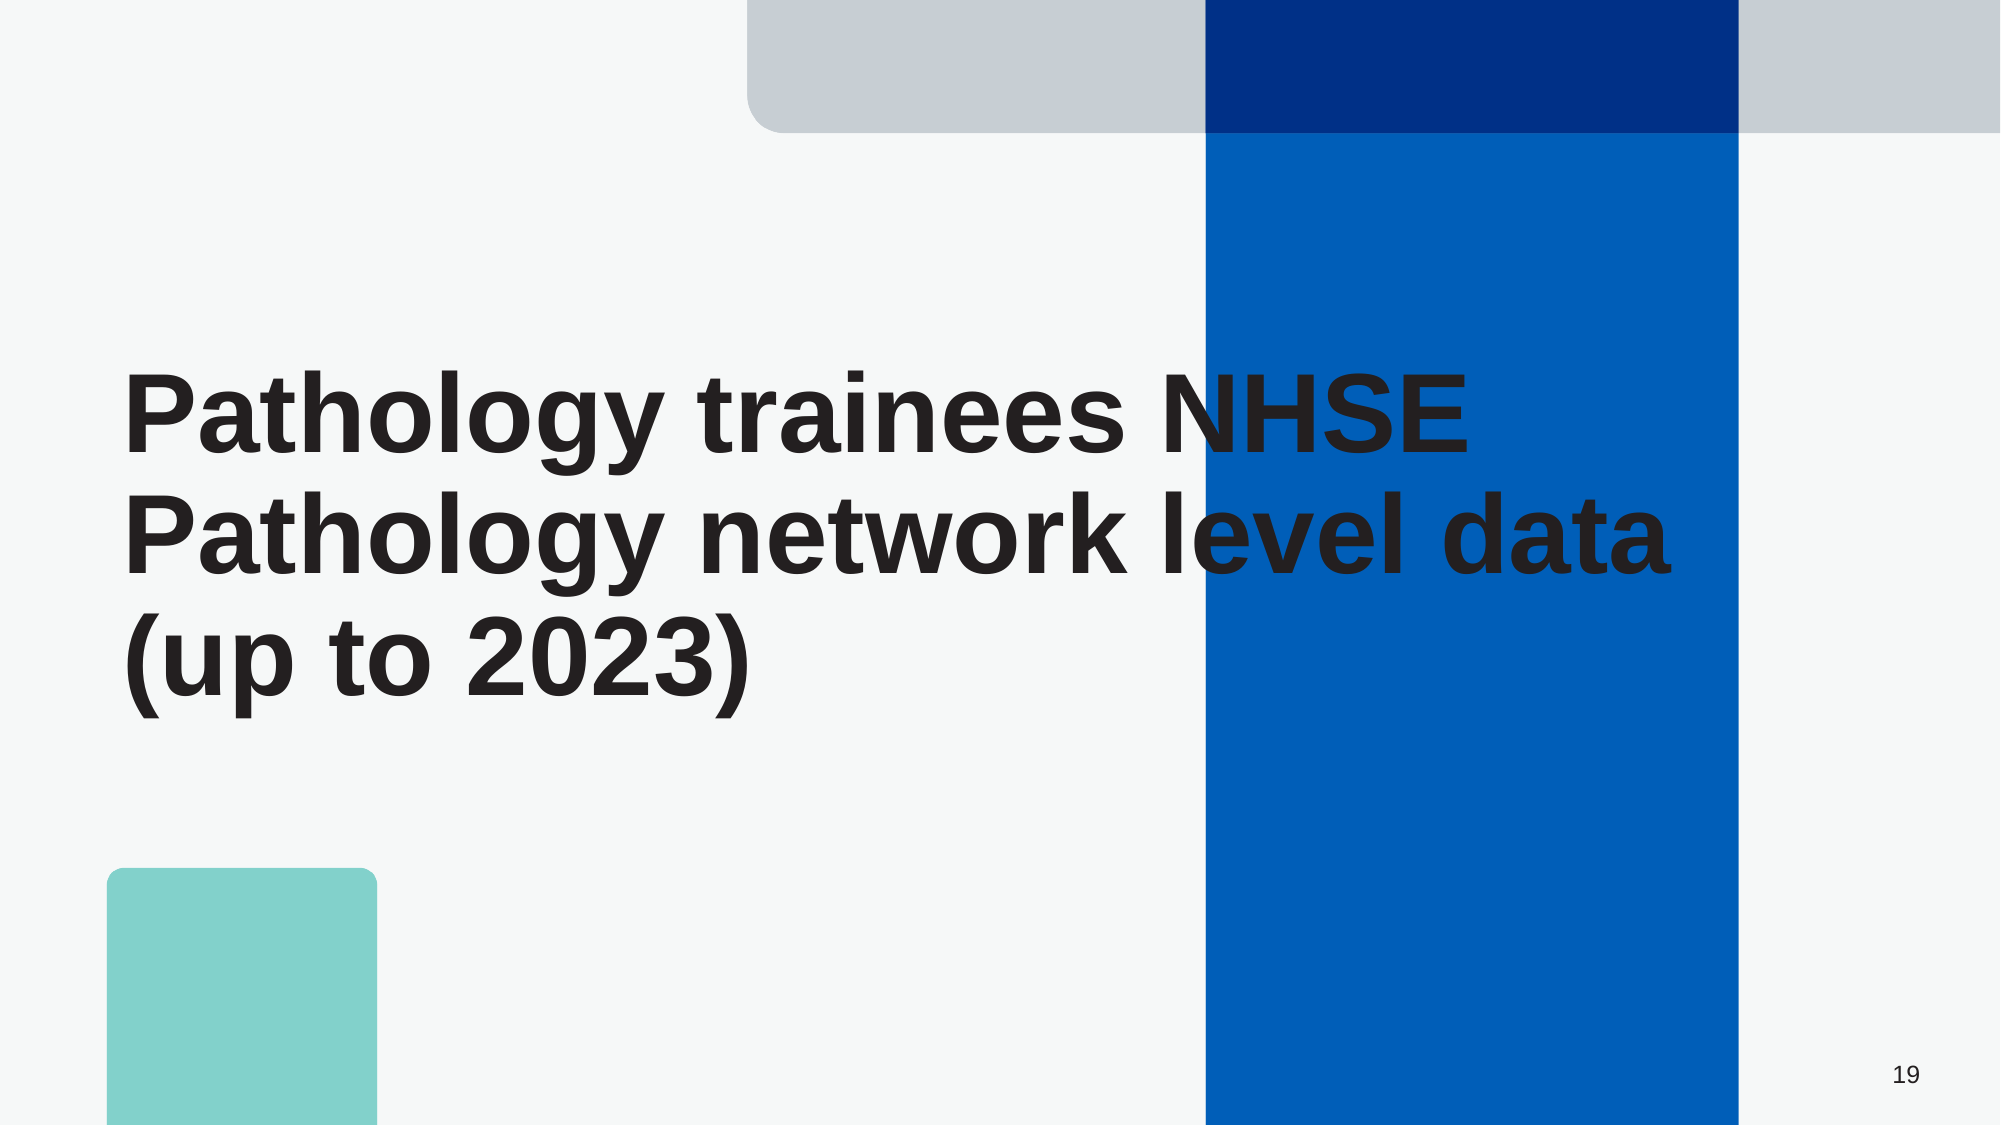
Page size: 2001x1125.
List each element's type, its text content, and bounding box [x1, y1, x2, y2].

title Pathology trainees NHSE Pathology network level data (up to 2023) [122, 328, 1296, 547]
